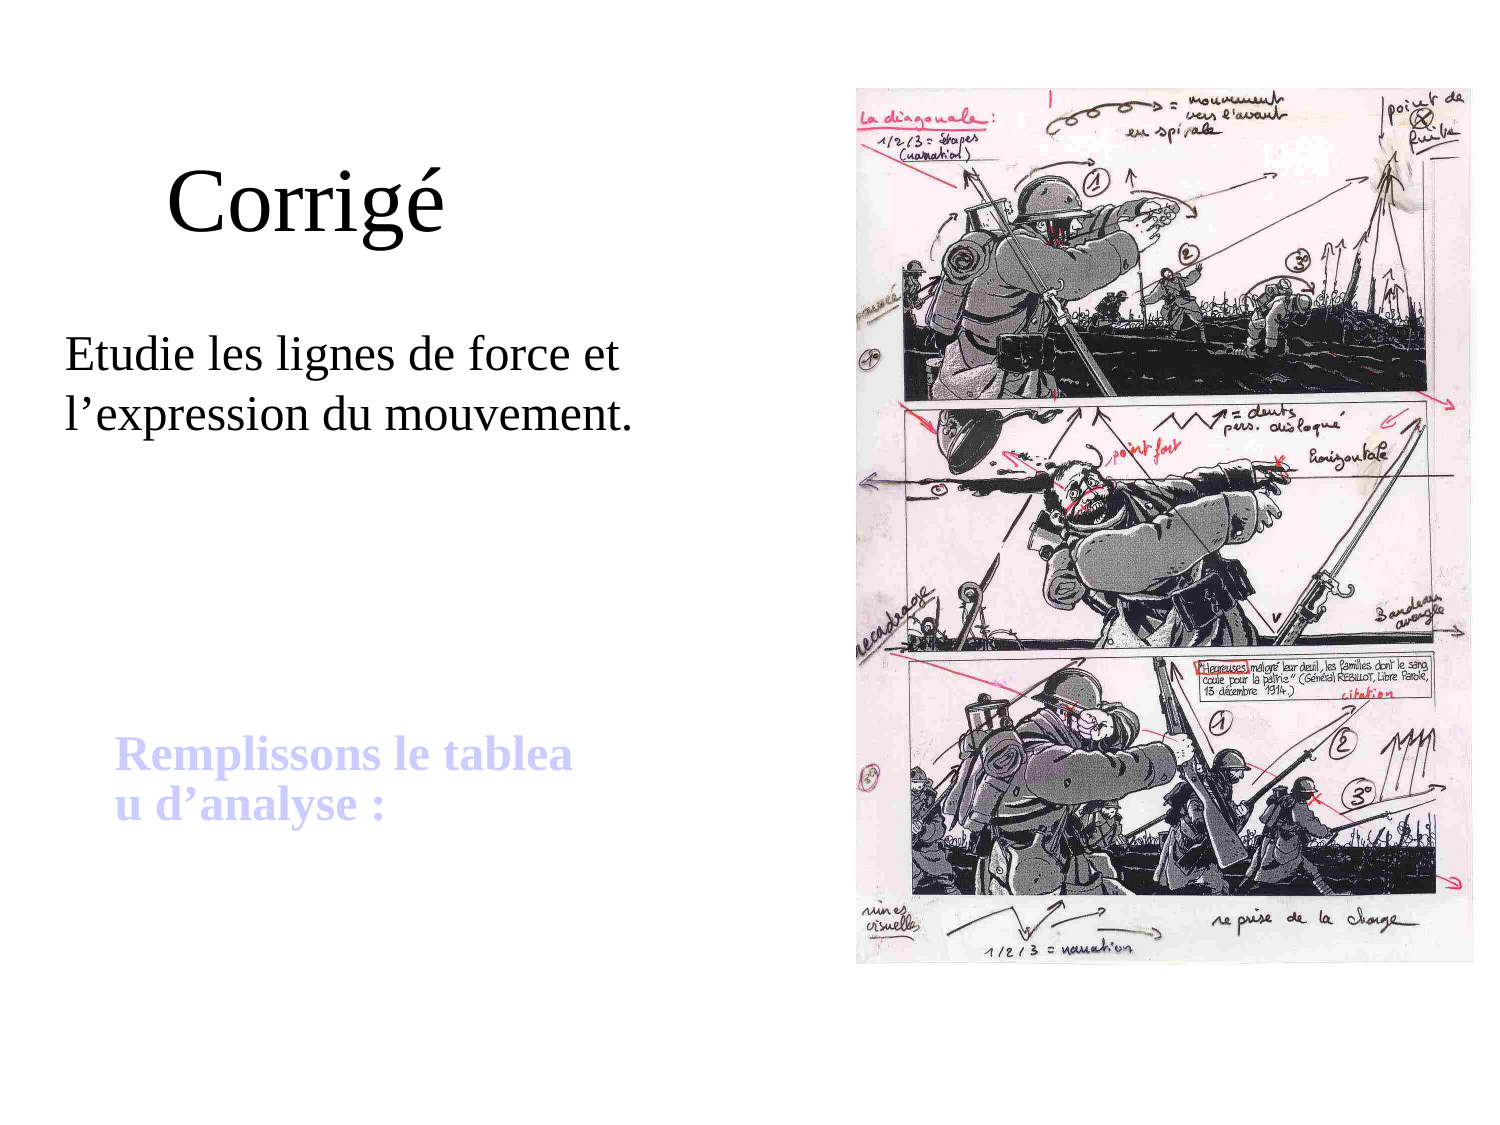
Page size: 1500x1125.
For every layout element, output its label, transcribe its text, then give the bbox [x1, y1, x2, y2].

text_box Etudie les lignes de force et l’expression du mouvement. [49, 312, 663, 448]
text_box Remplissons le tableau d’analyse : [99, 712, 601, 788]
title Corrigé [112, 99, 501, 300]
picture [856, 88, 1477, 966]
